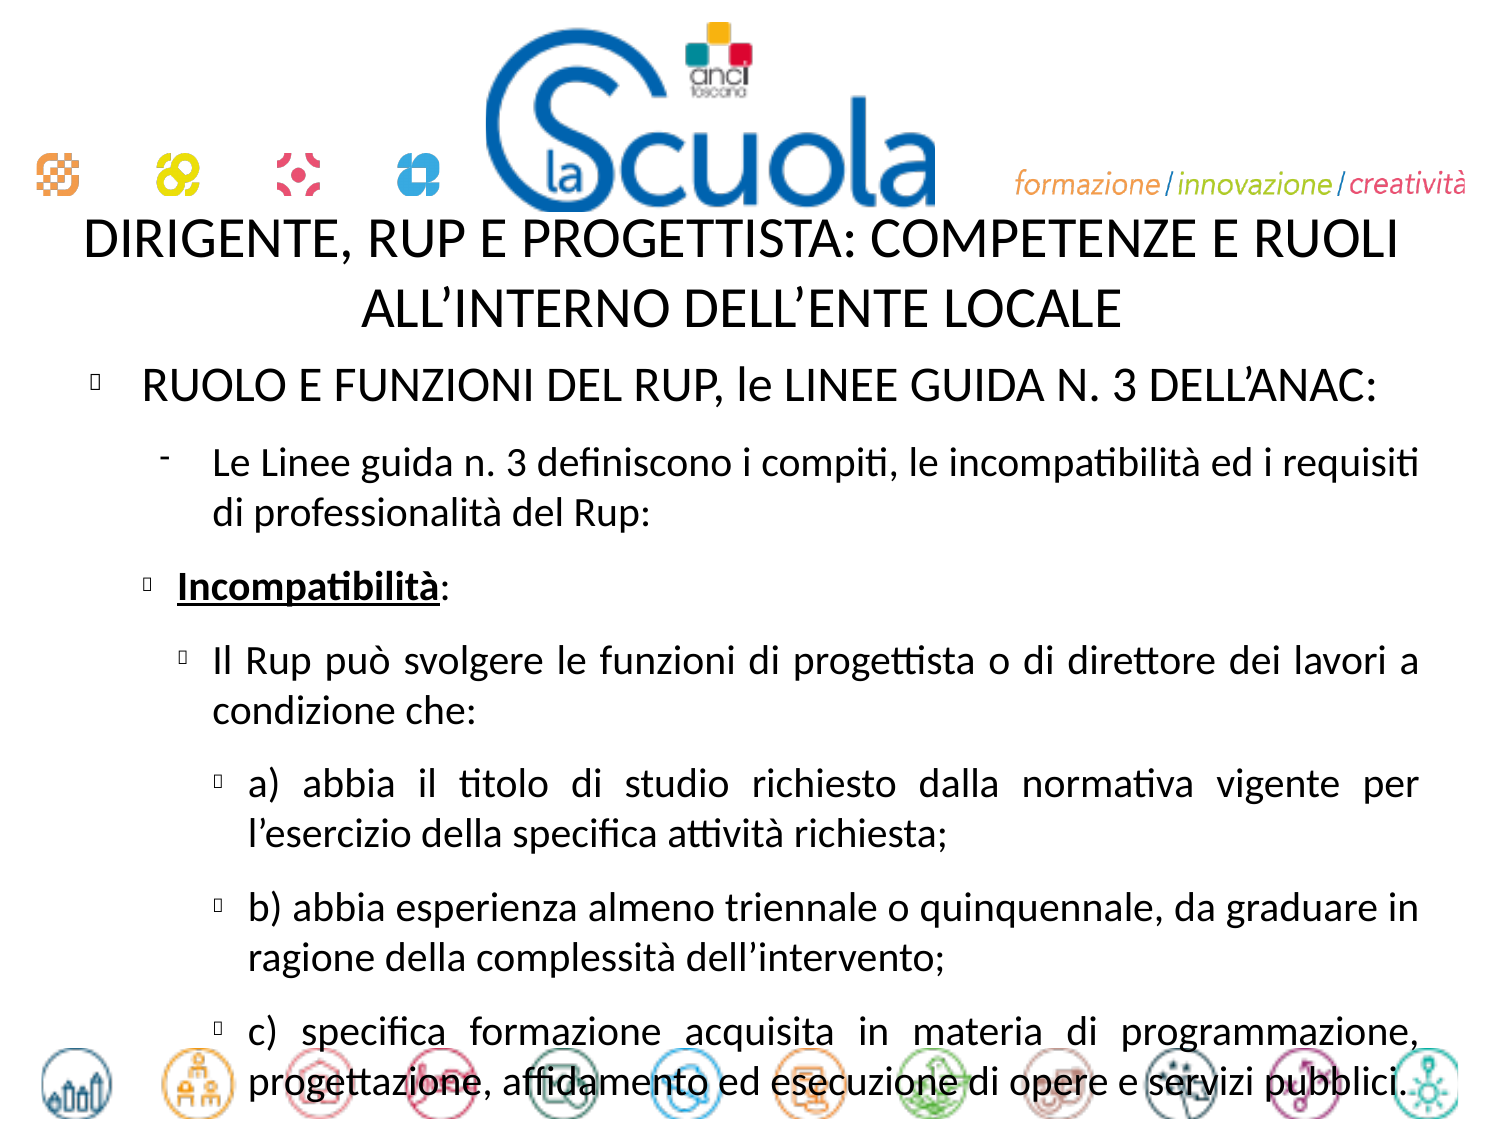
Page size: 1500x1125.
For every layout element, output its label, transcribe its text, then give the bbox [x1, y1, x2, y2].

text_box DIRIGENTE, RUP E PROGETTISTA: COMPETENZE E RUOLI ALL’INTERNO DELL’ENTE LOCALE [67, 175, 1418, 364]
text_box RUOLO E FUNZIONI DEL RUP, le LINEE GUIDA N. 3 DELL’ANAC: Le Linee guida n. 3 definiscono i compiti, le incompatibilità ed i requisiti di professionalità del Rup: Incompatibilità: Il Rup può svolgere le funzioni di progettista o di direttore dei lavori a condizione che: a) abbia il titolo di studio richiesto dalla normativa vigente per l’esercizio della specifica attività richiesta; b) abbia esperienza almeno triennale o quinquennale, da graduare in ragione della complessità dell’intervento; c) specifica formazione acquisita in materia di programmazione, progettazione, affidamento ed esecuzione di opere e servizi pubblici. Le funzioni di Rup, progettista e direttore dei lavori non possono coincidere nel caso di lavori complessi o di particolare rilevanza sotto il profilo architettonico, ambientale, storico-artistico e conservativo, oltre che tecnologico, nonché nel caso di progetti integrali ovvero di interventi di importo superiore ad € 1.500.000,00. [70, 351, 1421, 1004]
